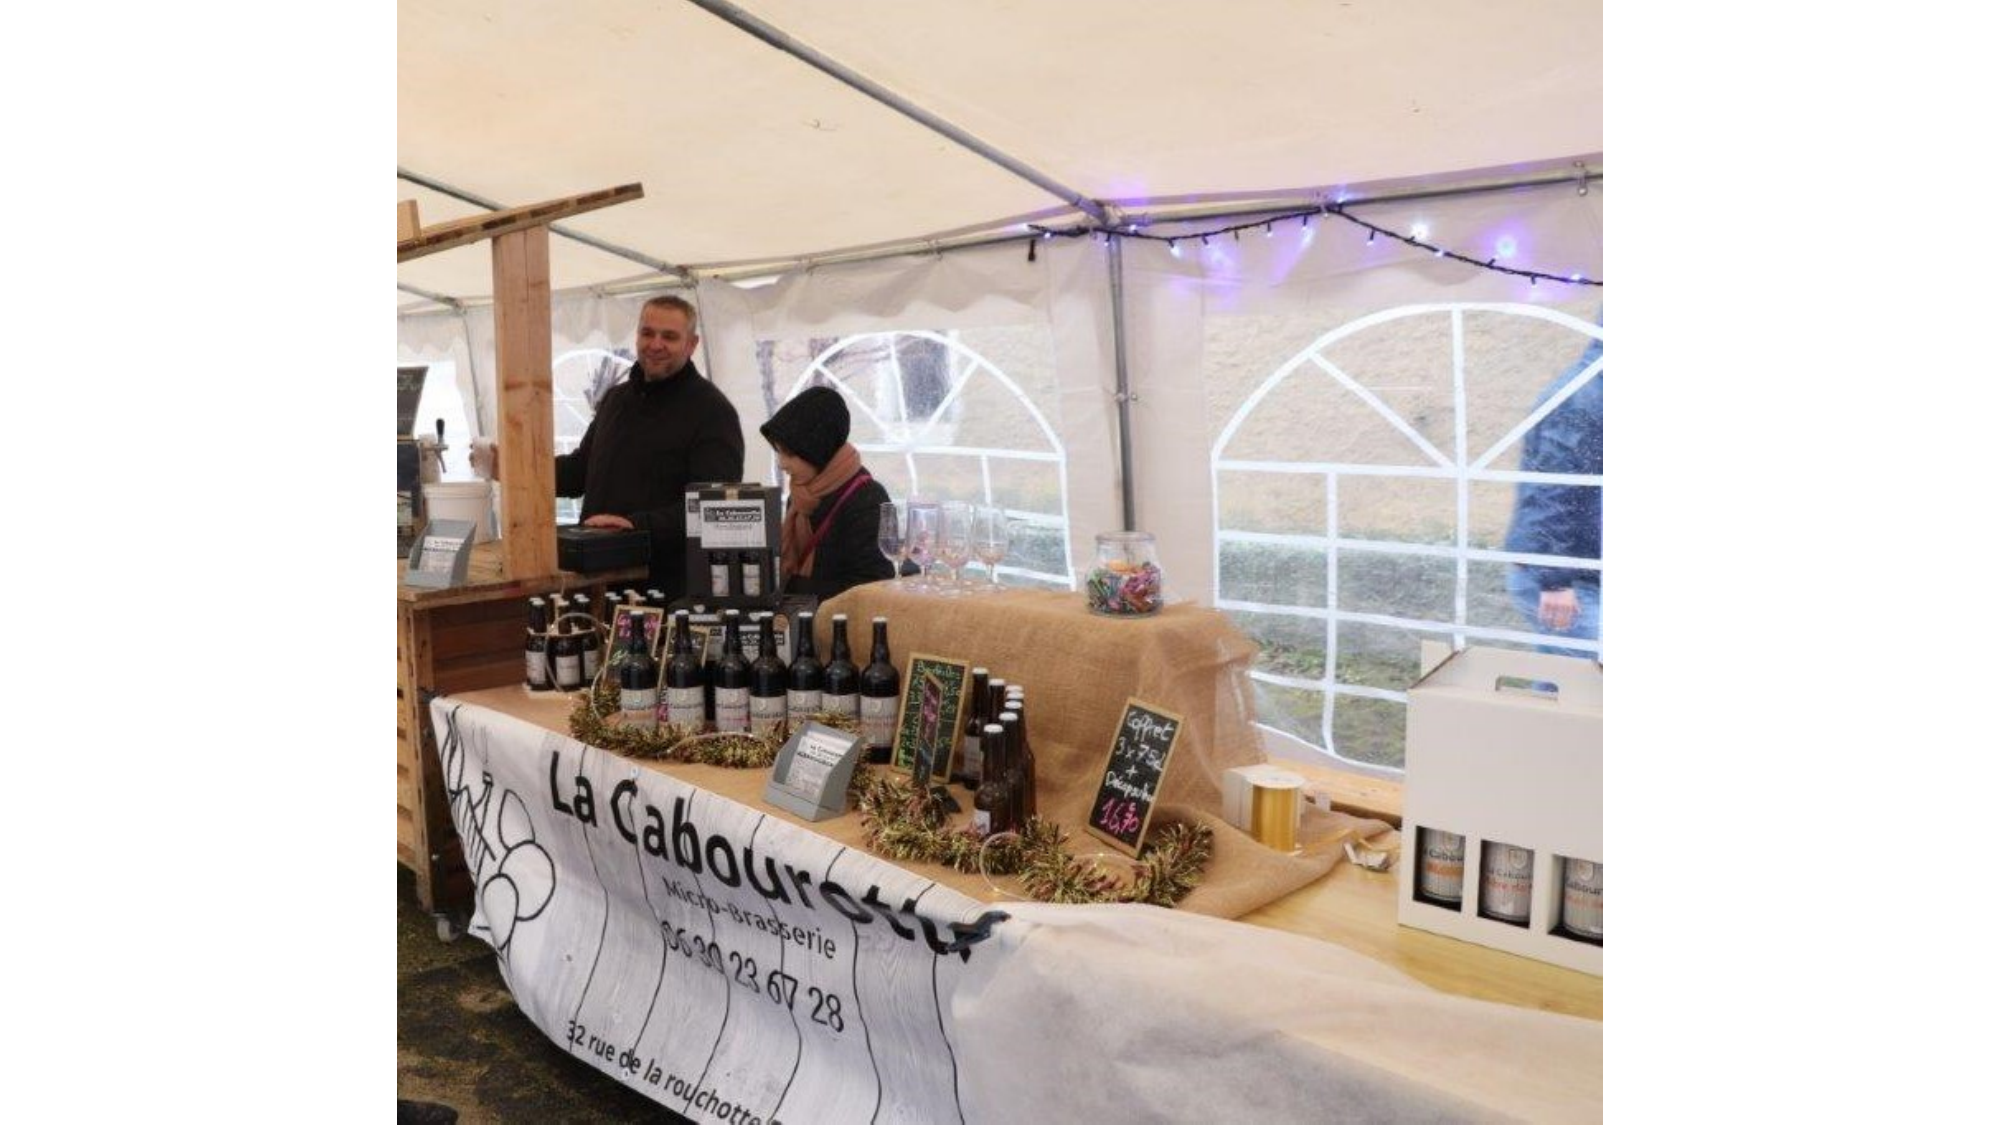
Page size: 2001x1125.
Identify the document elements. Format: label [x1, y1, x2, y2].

picture [397, 0, 1603, 1125]
